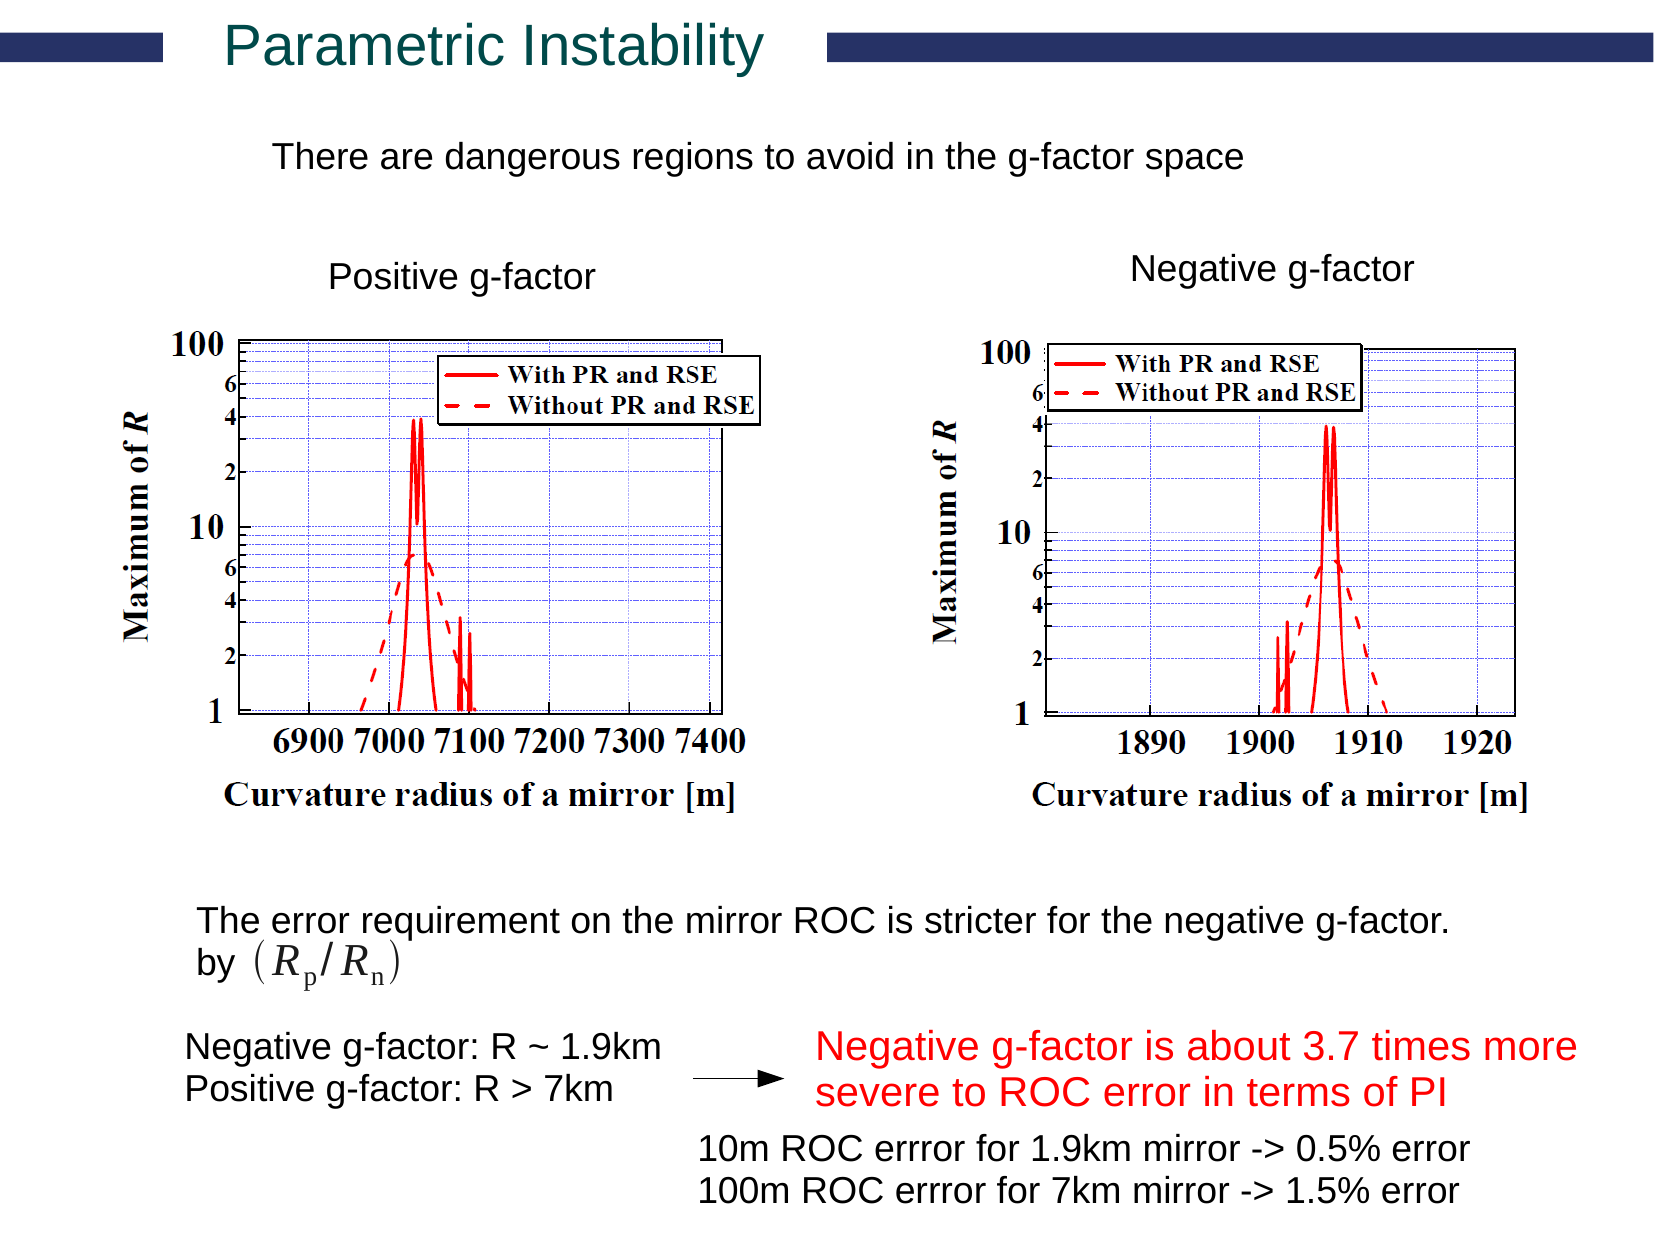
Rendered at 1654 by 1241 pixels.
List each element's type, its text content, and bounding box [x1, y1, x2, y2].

chart [246, 934, 409, 992]
text_box 10m ROC errror for 1.9km mirror -> 0.5% error 100m ROC errror for 7km mirror -> 1.5% error [682, 1119, 1486, 1219]
picture [96, 313, 806, 843]
text_box There are dangerous regions to avoid in the g-factor space [256, 128, 1282, 186]
text_box Negative g-factor: R ~ 1.9km Positive g-factor: R > 7km [169, 1017, 678, 1117]
text_box Negative g-factor is about 3.7 times more severe to ROC error in terms of PI [800, 1015, 1594, 1123]
text_box Positive g-factor [313, 248, 655, 306]
title Parametric Instability [163, 12, 827, 78]
text_box The error requirement on the mirror ROC is stricter for the negative g-factor. by [181, 891, 1512, 991]
picture [906, 315, 1582, 837]
text_box Negative g-factor [1115, 240, 1450, 297]
